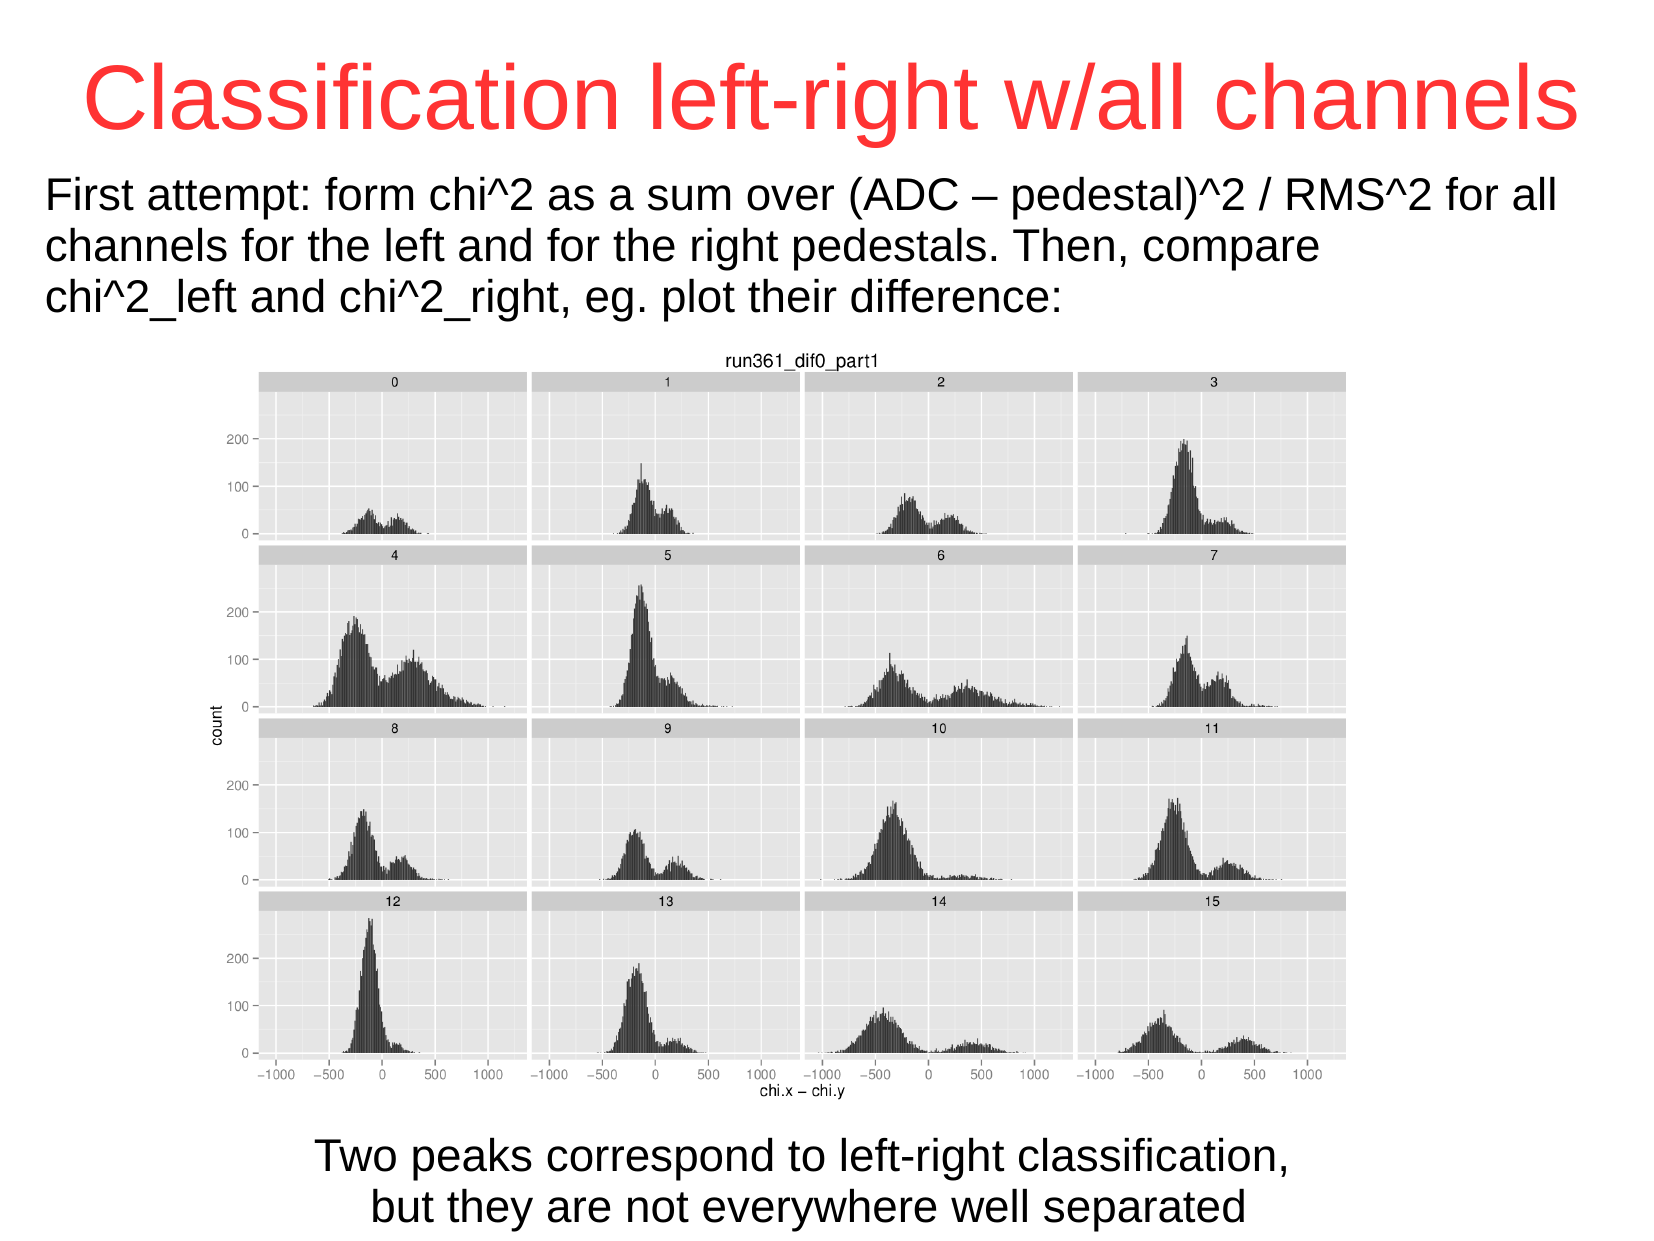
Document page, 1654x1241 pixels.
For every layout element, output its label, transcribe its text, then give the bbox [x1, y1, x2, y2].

title Classification left-right w/all channels [30, 0, 1636, 161]
text_box Two peaks correspond to left-right classification, but they are not everywhere well separated [0, 1122, 1606, 1241]
picture [195, 329, 1366, 1111]
text_box First attempt: form chi^2 as a sum over (ADC – pedestal)^2 / RMS^2 for all channels for the left and for the right pedestals. Then, compare chi^2_left and chi^2_right, eg. plot their difference: [30, 161, 1636, 331]
